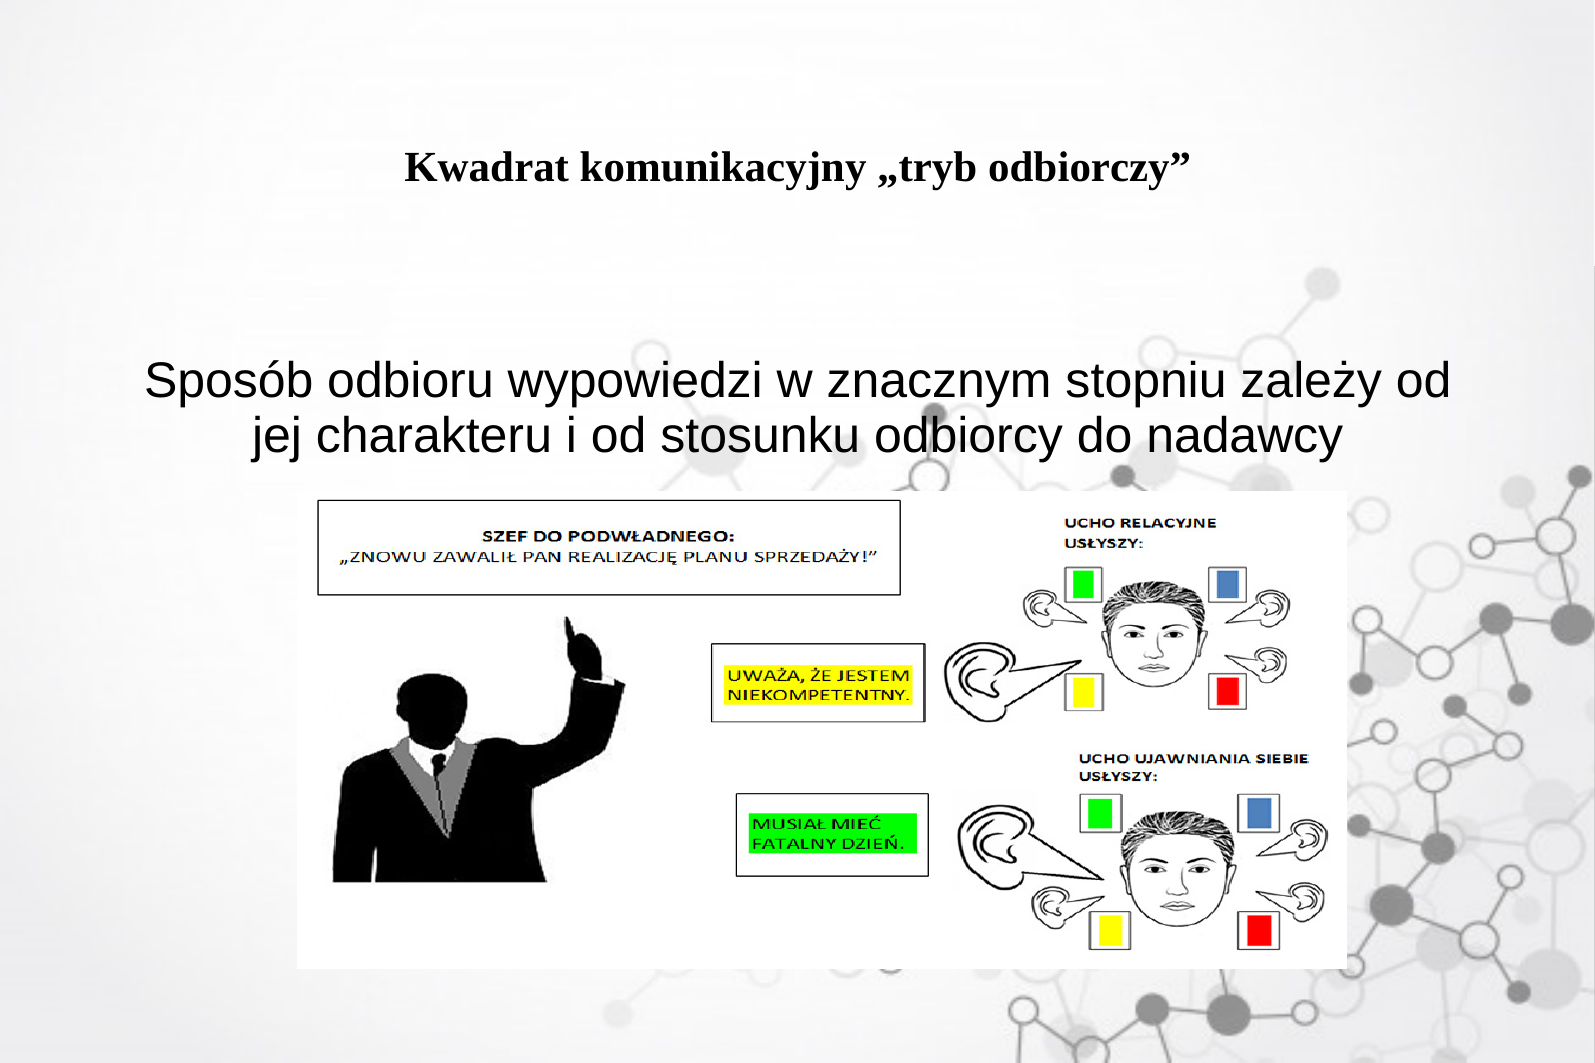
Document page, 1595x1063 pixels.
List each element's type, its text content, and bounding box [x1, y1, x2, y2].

title Kwadrat komunikacyjny „tryb odbiorczy” [117, 78, 1479, 256]
subtitle Sposób odbioru wypowiedzi w znacznym stopniu zależy od jej charakteru i od stosunku odbiorcy do nadawcy [117, 295, 1479, 520]
picture [0, 0, 1595, 1063]
